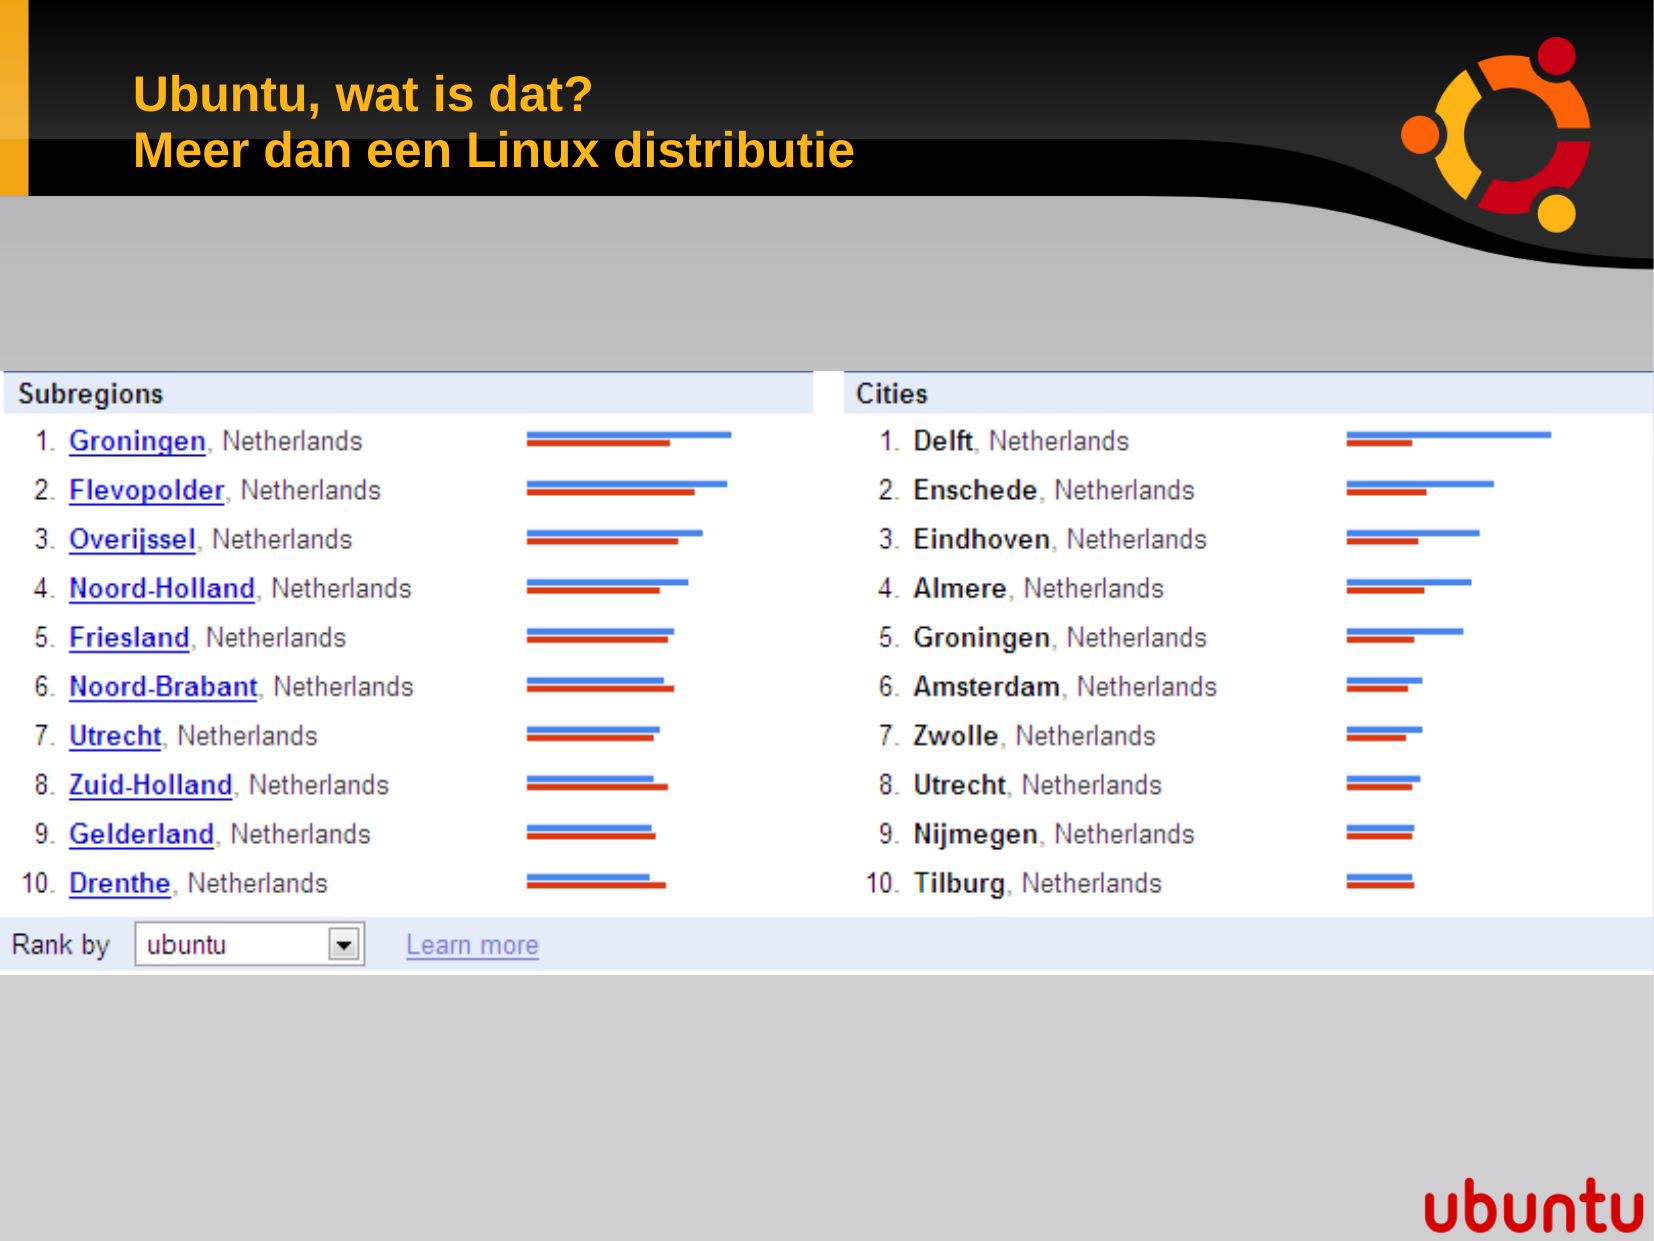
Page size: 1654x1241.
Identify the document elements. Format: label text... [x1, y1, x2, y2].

picture [0, 0, 1654, 1241]
text_box Ubuntu, wat is dat? Meer dan een Linux distributie [118, 59, 1093, 188]
